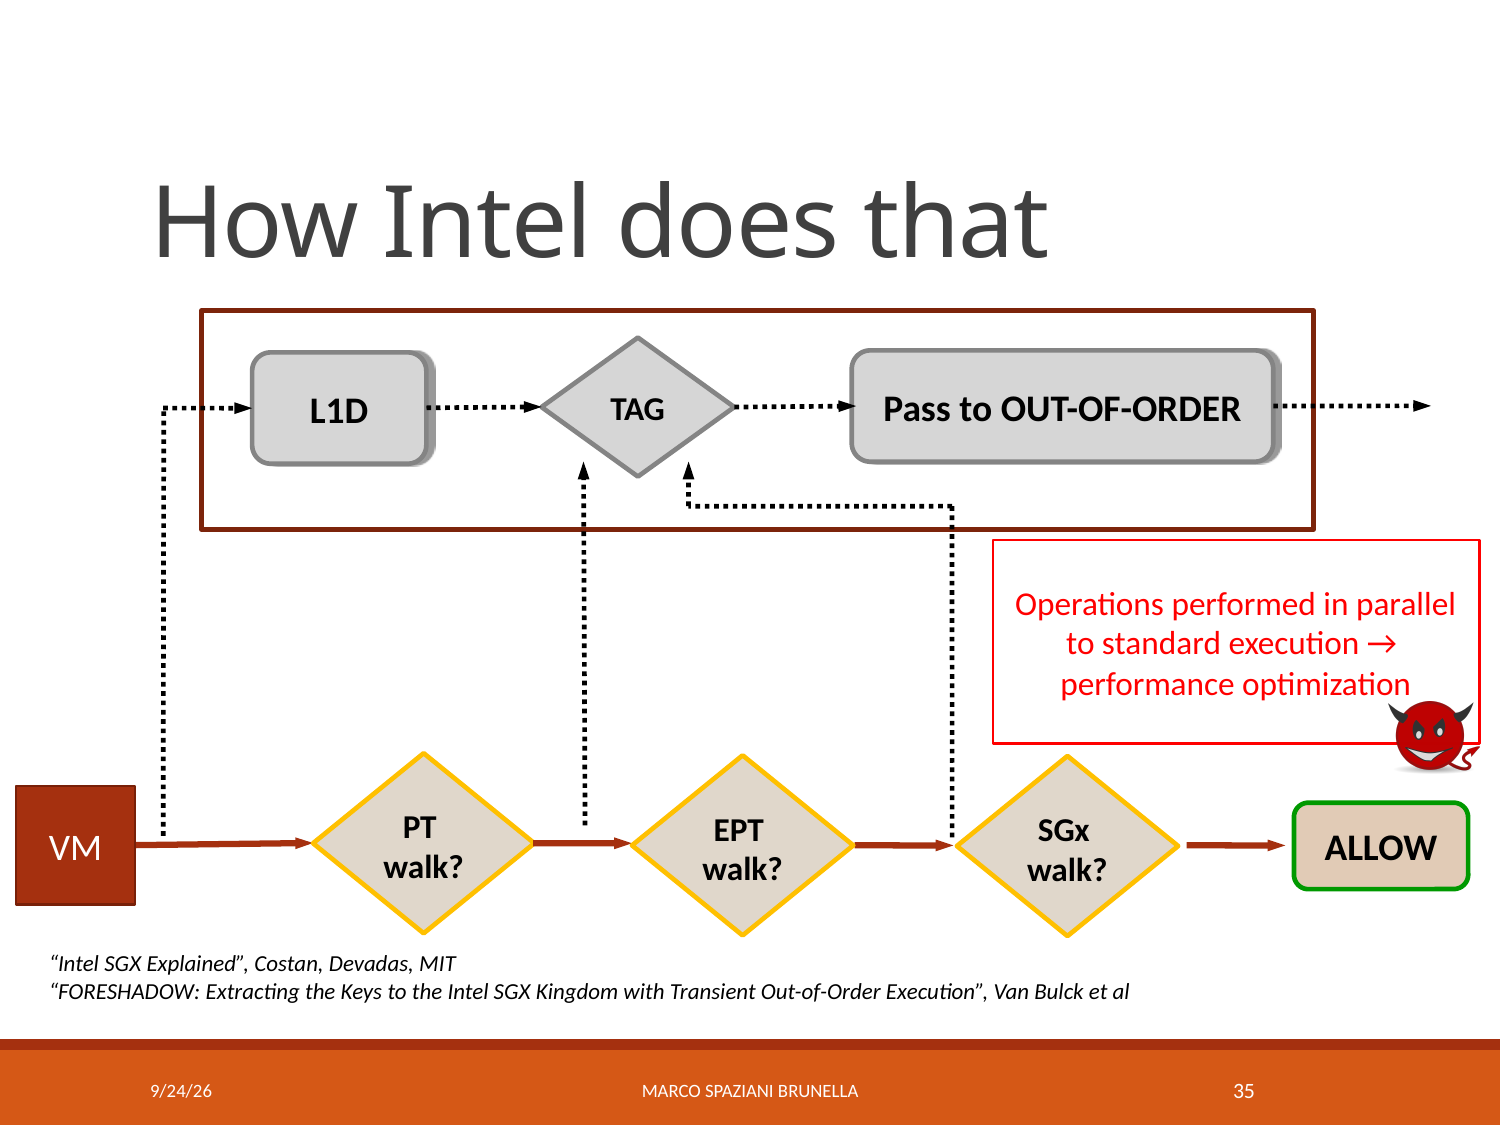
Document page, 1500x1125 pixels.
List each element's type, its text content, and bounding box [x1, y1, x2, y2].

text_box Marco Spaziani Brunella [453, 1059, 1047, 1120]
picture [1388, 702, 1480, 774]
text_box “Intel SGX Explained”, Costan, Devadas, MIT “FORESHADOW: Extracting the Keys to the Intel SGX Kingdom with Transient Out-of-Order Execution”, Van Bulck et al [34, 942, 1408, 1011]
text_box [1218, 1059, 1380, 1120]
text_box ALLOW [1293, 802, 1469, 890]
text_box 11/23/2019 [135, 1059, 440, 1120]
text_box SGx walk? [956, 755, 1179, 937]
text_box VM [16, 786, 135, 905]
text_box EPT walk? [632, 755, 854, 936]
text_box How Intel does that [135, 47, 1373, 285]
text_box L1D [252, 352, 427, 464]
text_box Pass to OUT-OF-ORDER [851, 350, 1274, 462]
text_box Operations performed in parallel to standard execution → performance optimization [993, 540, 1479, 744]
text_box TAG [542, 337, 734, 477]
text_box PT walk? [313, 753, 533, 934]
